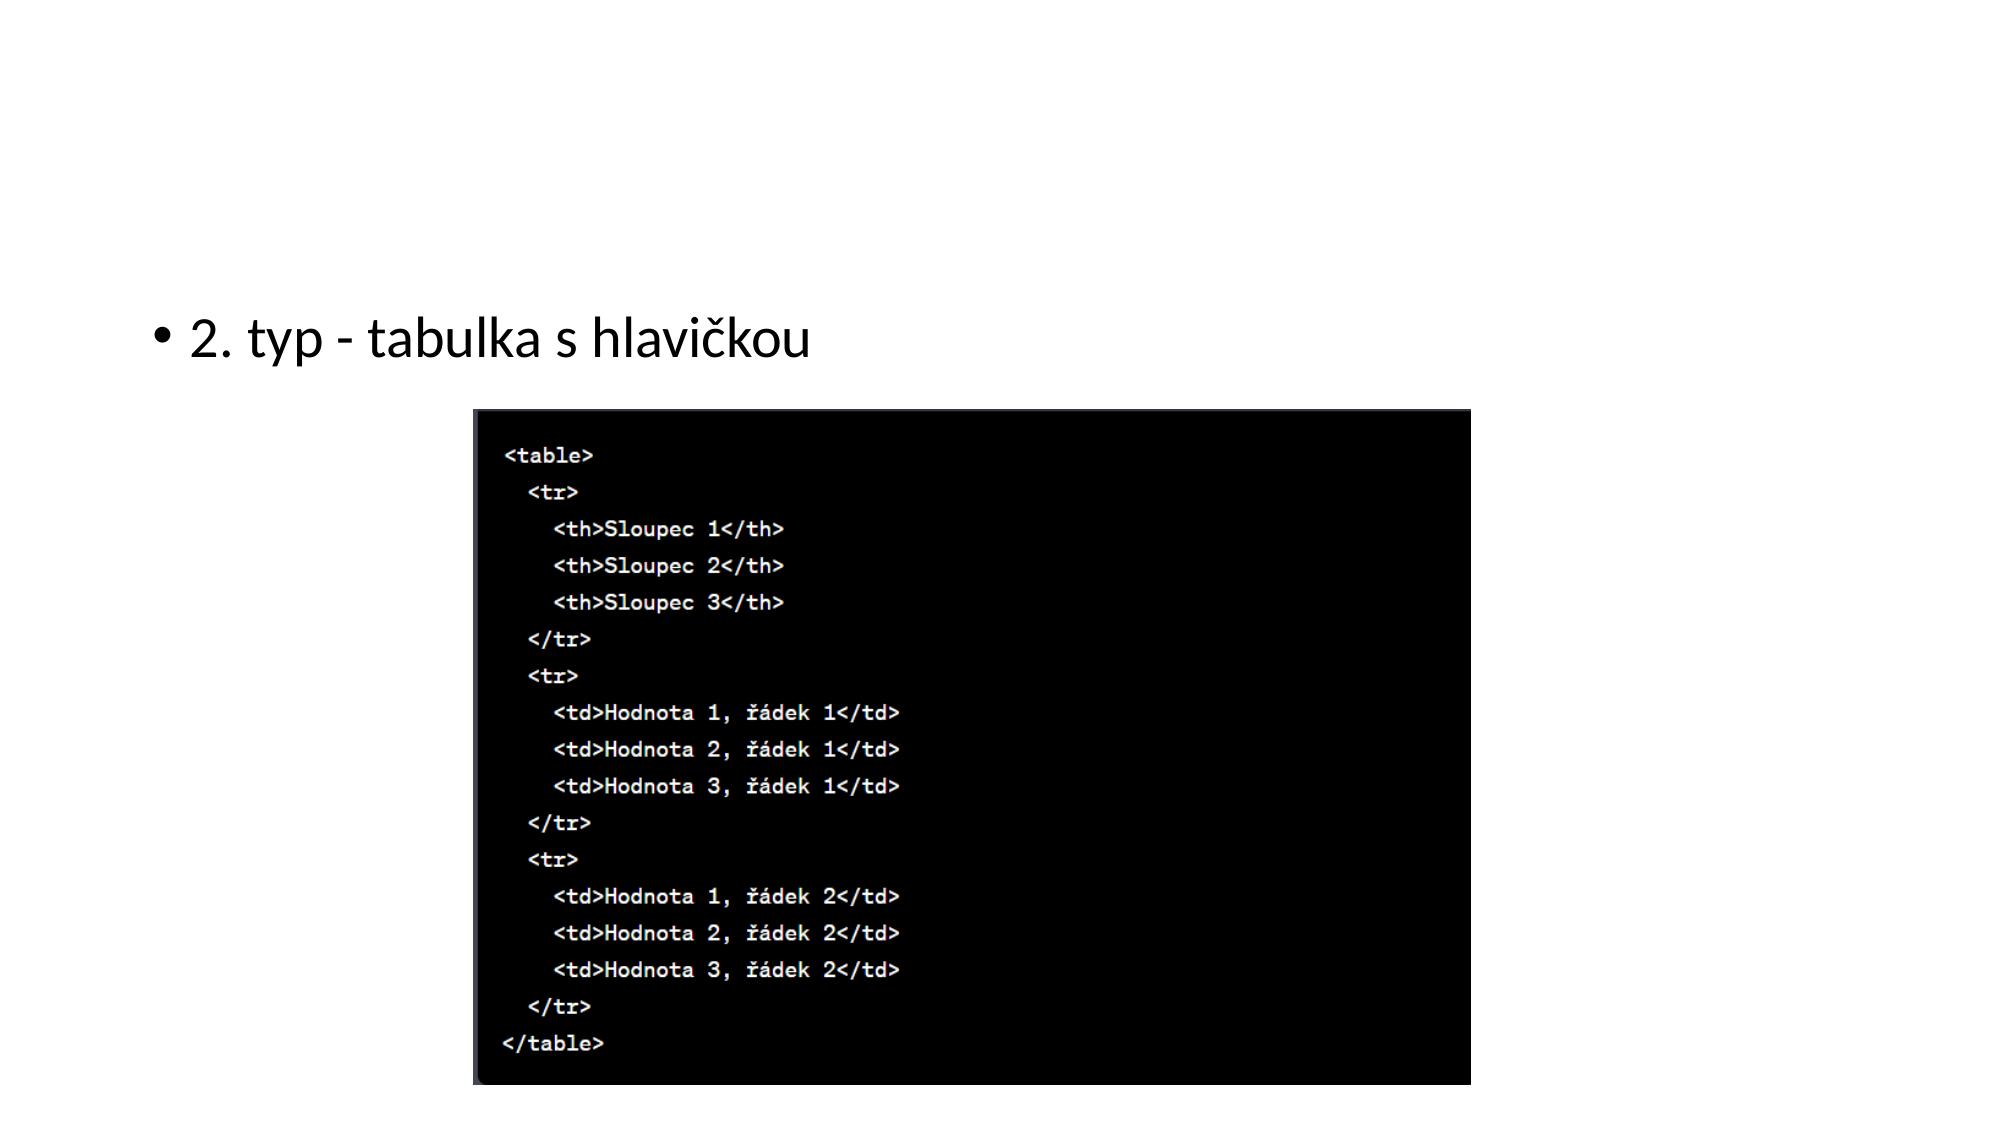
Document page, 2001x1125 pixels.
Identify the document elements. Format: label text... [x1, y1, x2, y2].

picture [473, 409, 1471, 1085]
list 2. typ - tabulka s hlavičkou [137, 299, 1863, 1014]
